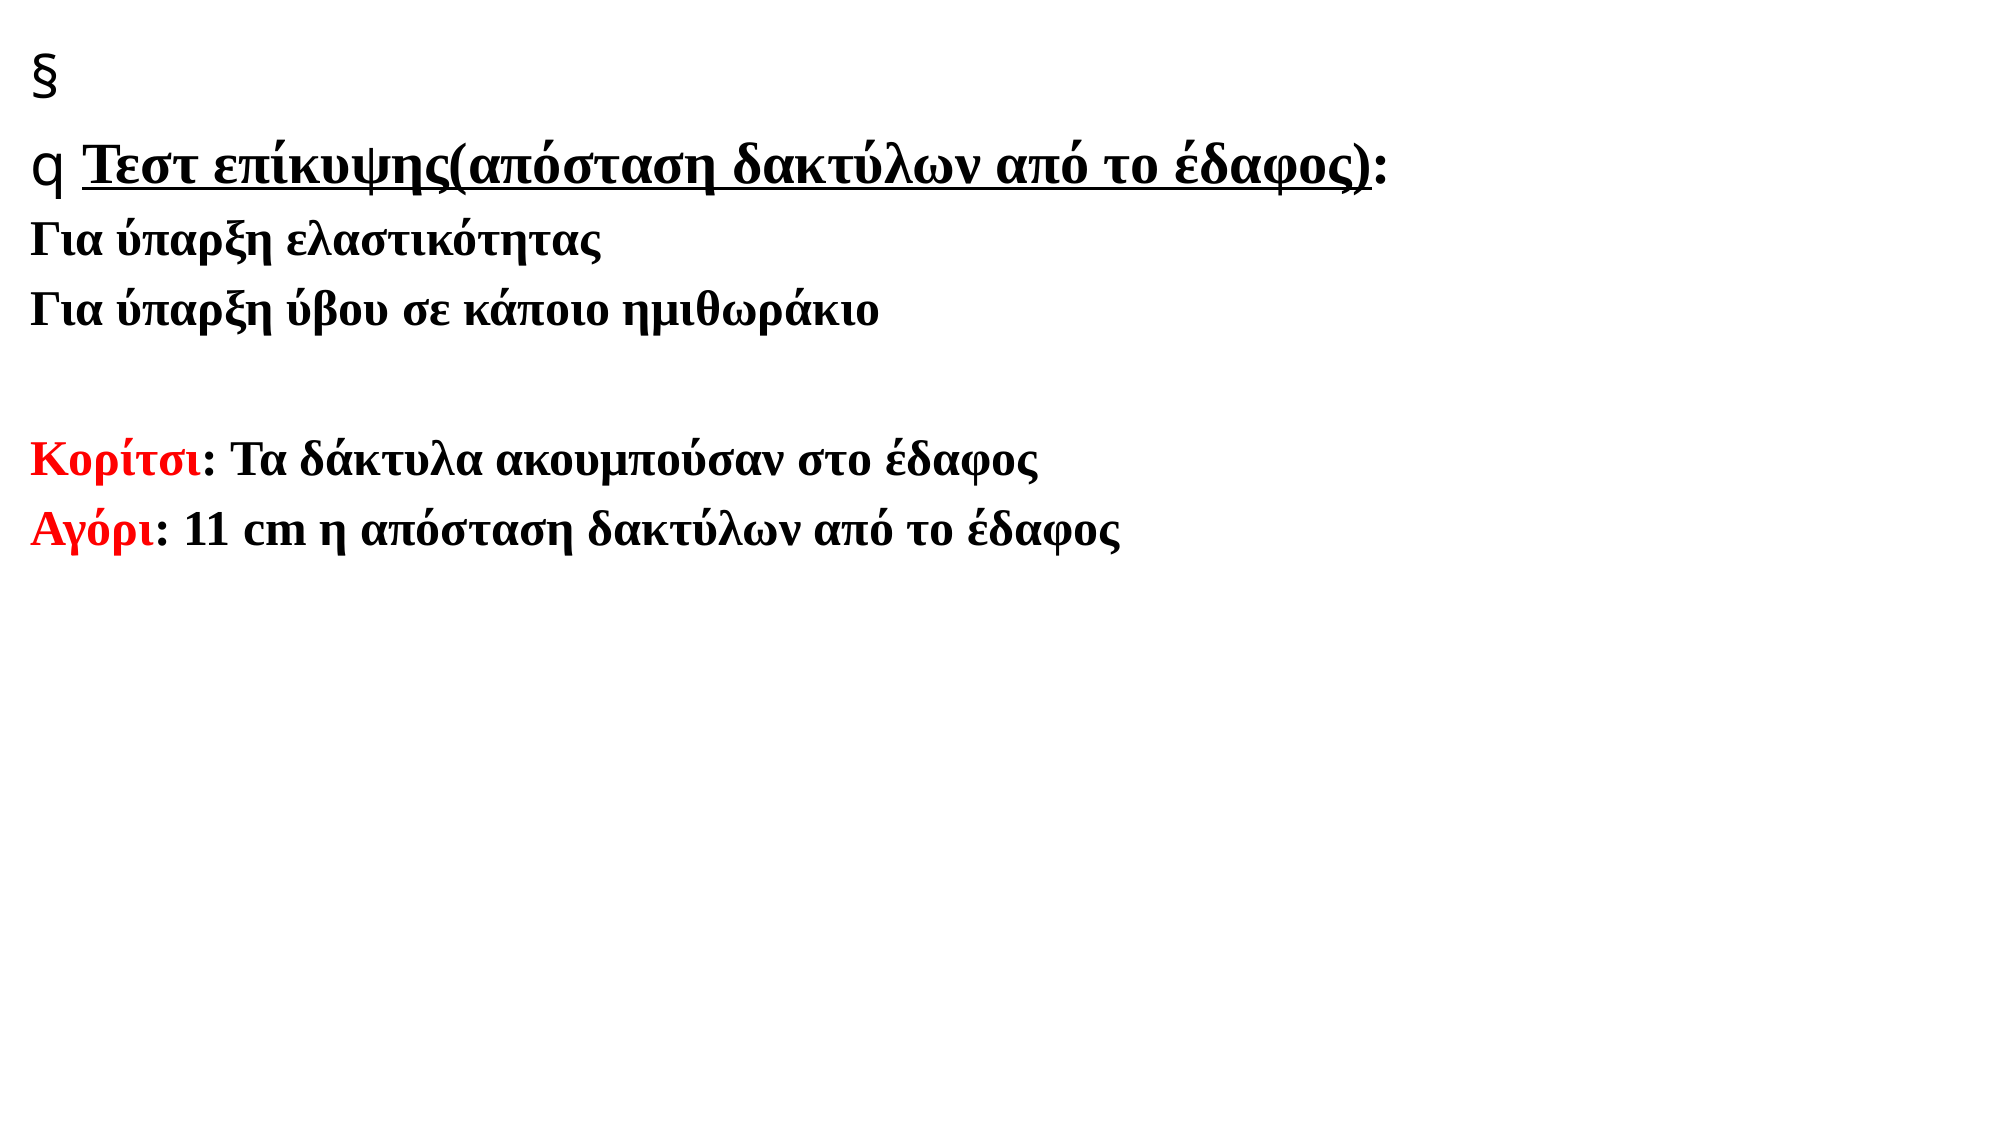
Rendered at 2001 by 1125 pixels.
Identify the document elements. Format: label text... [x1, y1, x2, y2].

list Τεστ επίκυψης(απόσταση δακτύλων από το έδαφος): Για ύπαρξη ελαστικότητας Για ύπαρξη ύβου σε κάποιο ημιθωράκιο Κορίτσι: Τα δάκτυλα ακουμπούσαν στο έδαφος Αγόρι: 11 cm η απόσταση δακτύλων από το έδαφος [15, 29, 1969, 1090]
